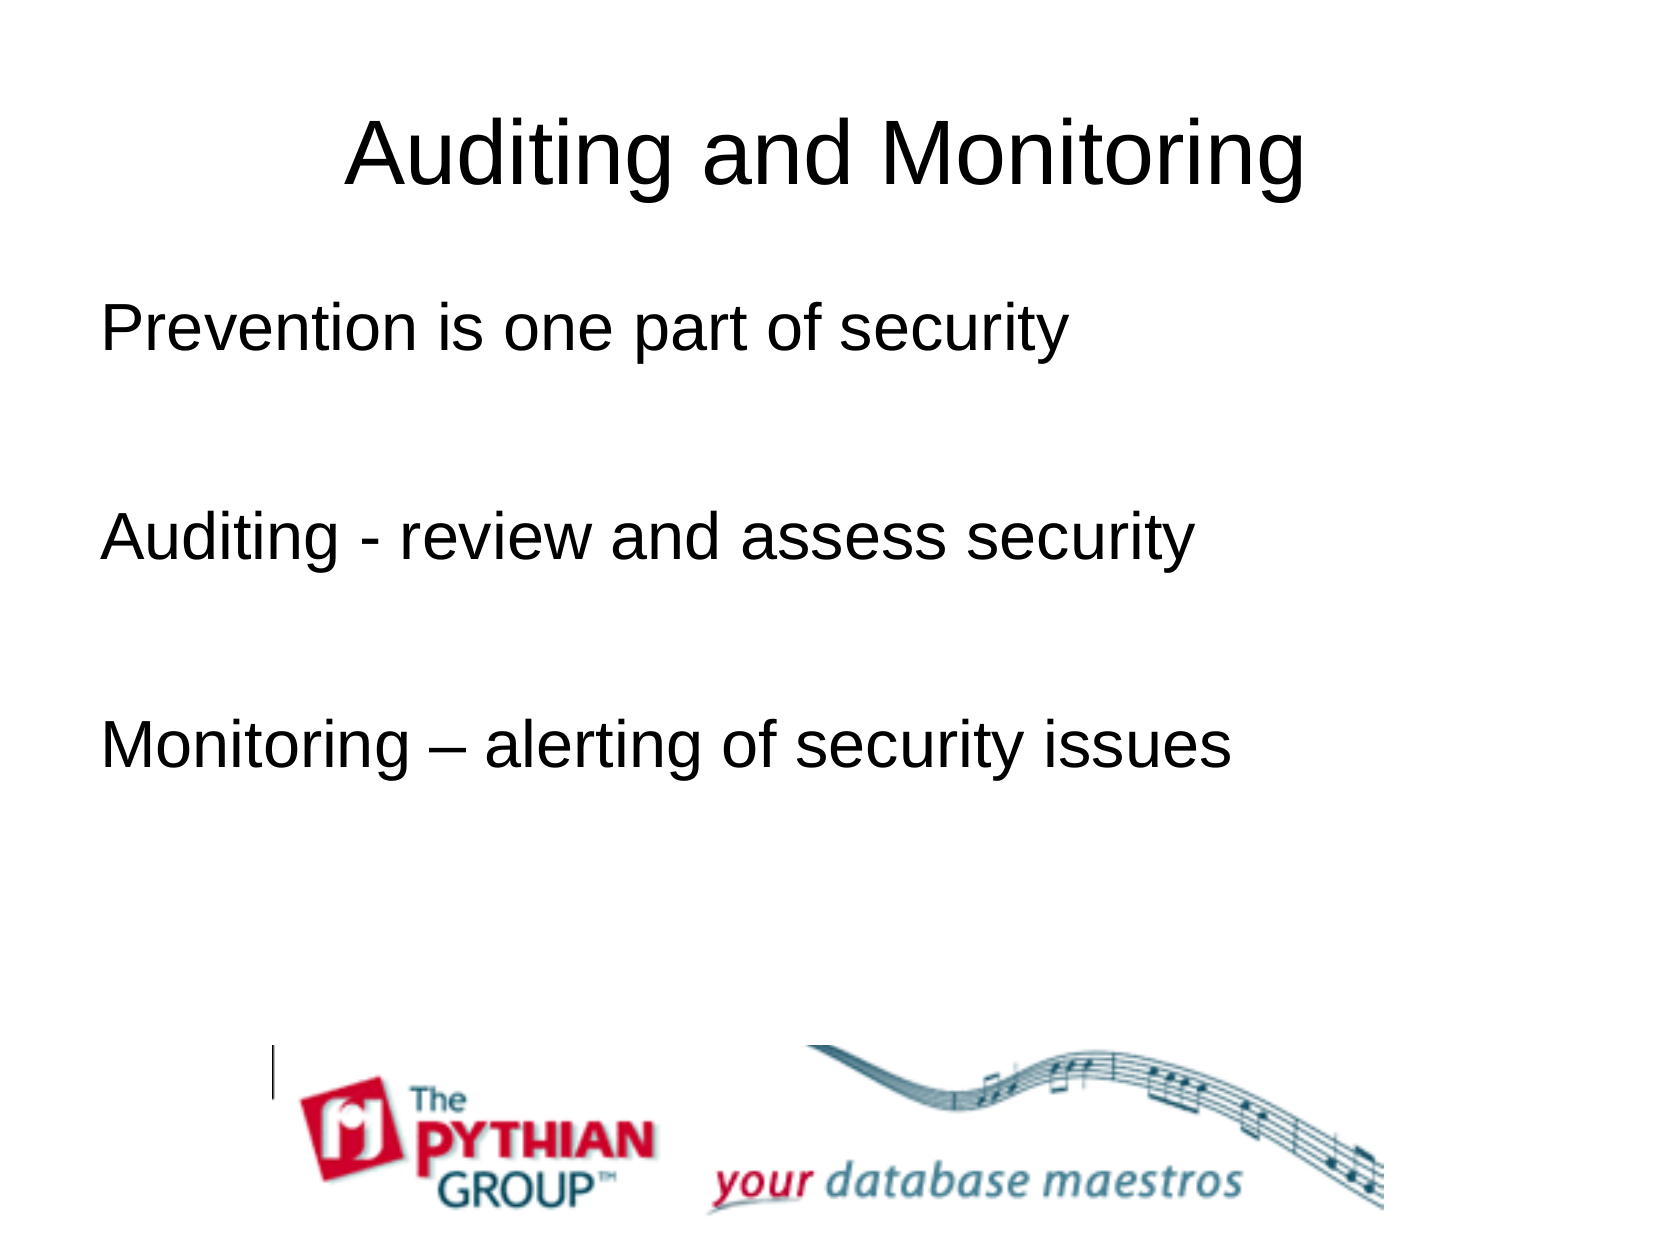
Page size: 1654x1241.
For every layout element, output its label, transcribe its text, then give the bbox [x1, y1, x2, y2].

list Prevention is one part of security Auditing - review and assess security Monitoring – alerting of security issues [82, 290, 1571, 1094]
picture [272, 1094, 1384, 1241]
title Auditing and Monitoring [82, 49, 1571, 257]
